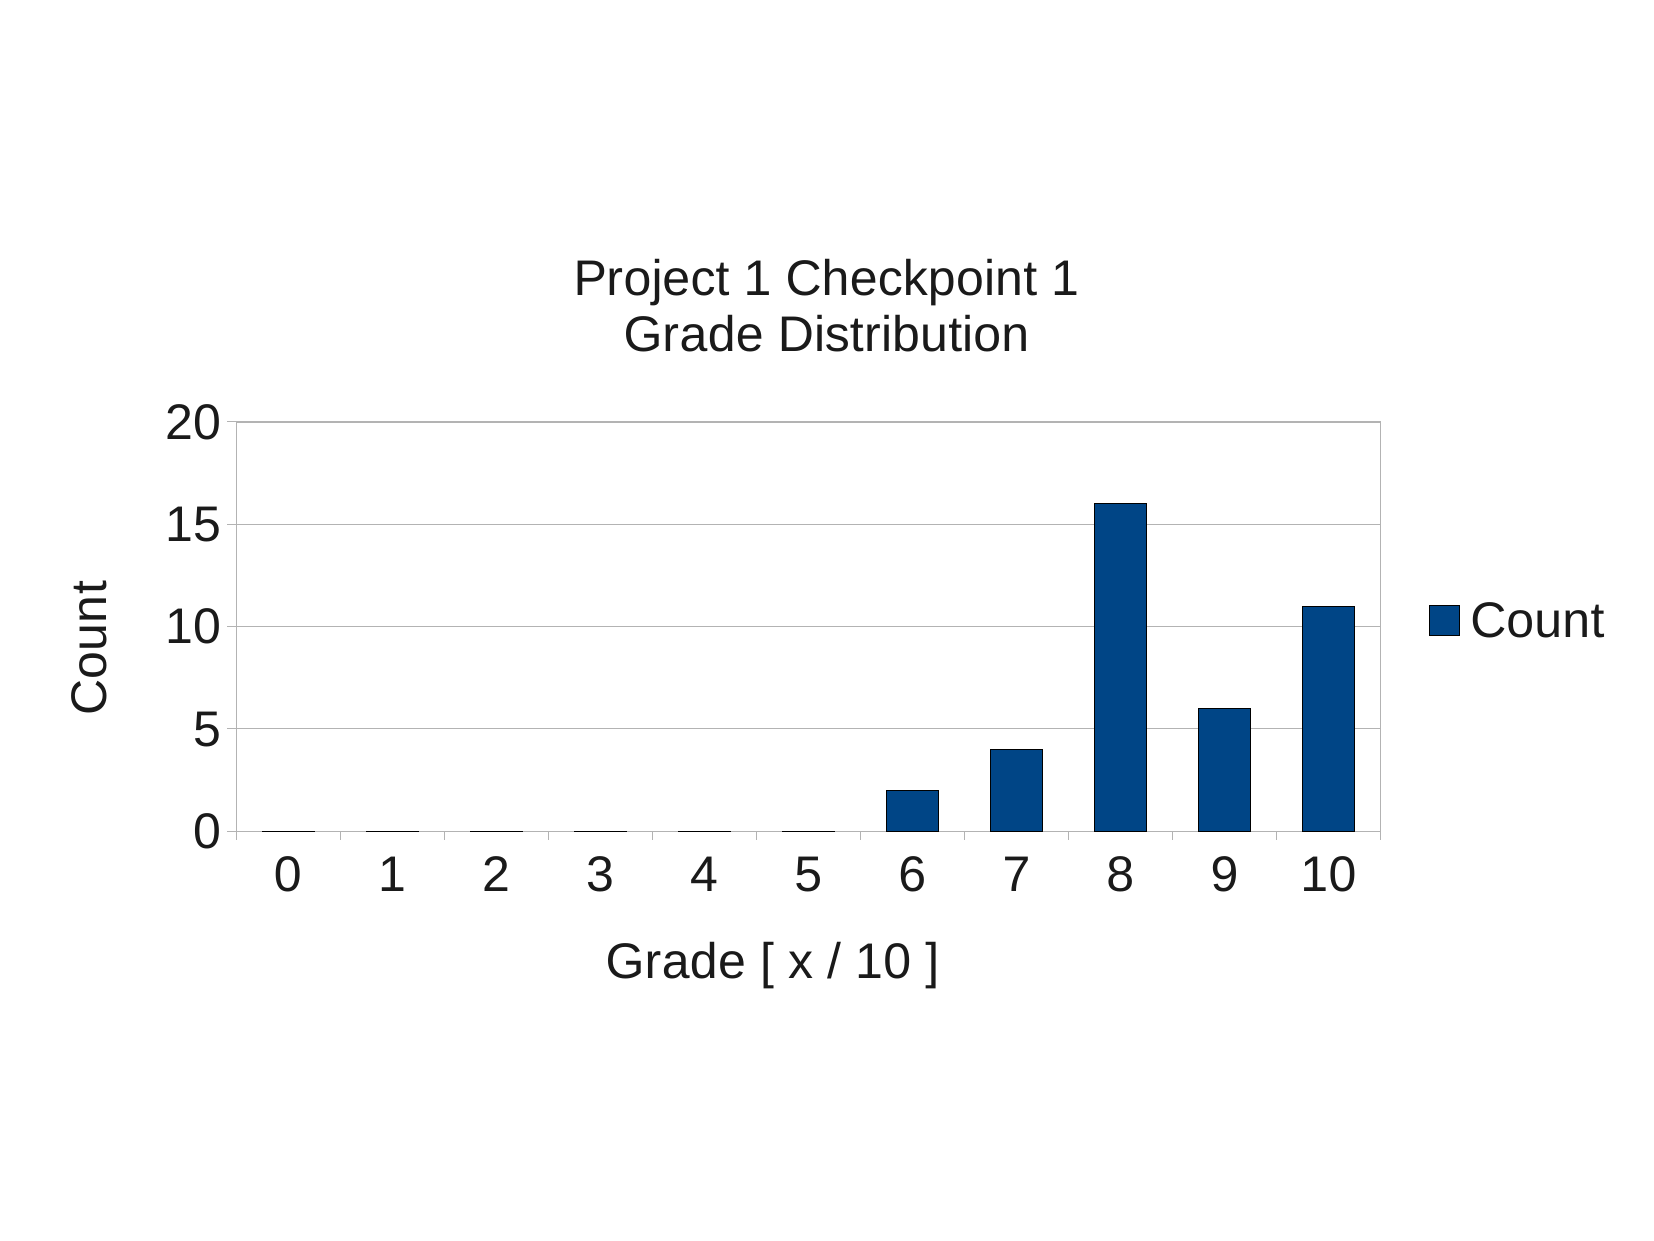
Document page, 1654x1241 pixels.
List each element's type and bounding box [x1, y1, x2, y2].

chart [19, 210, 1634, 1030]
